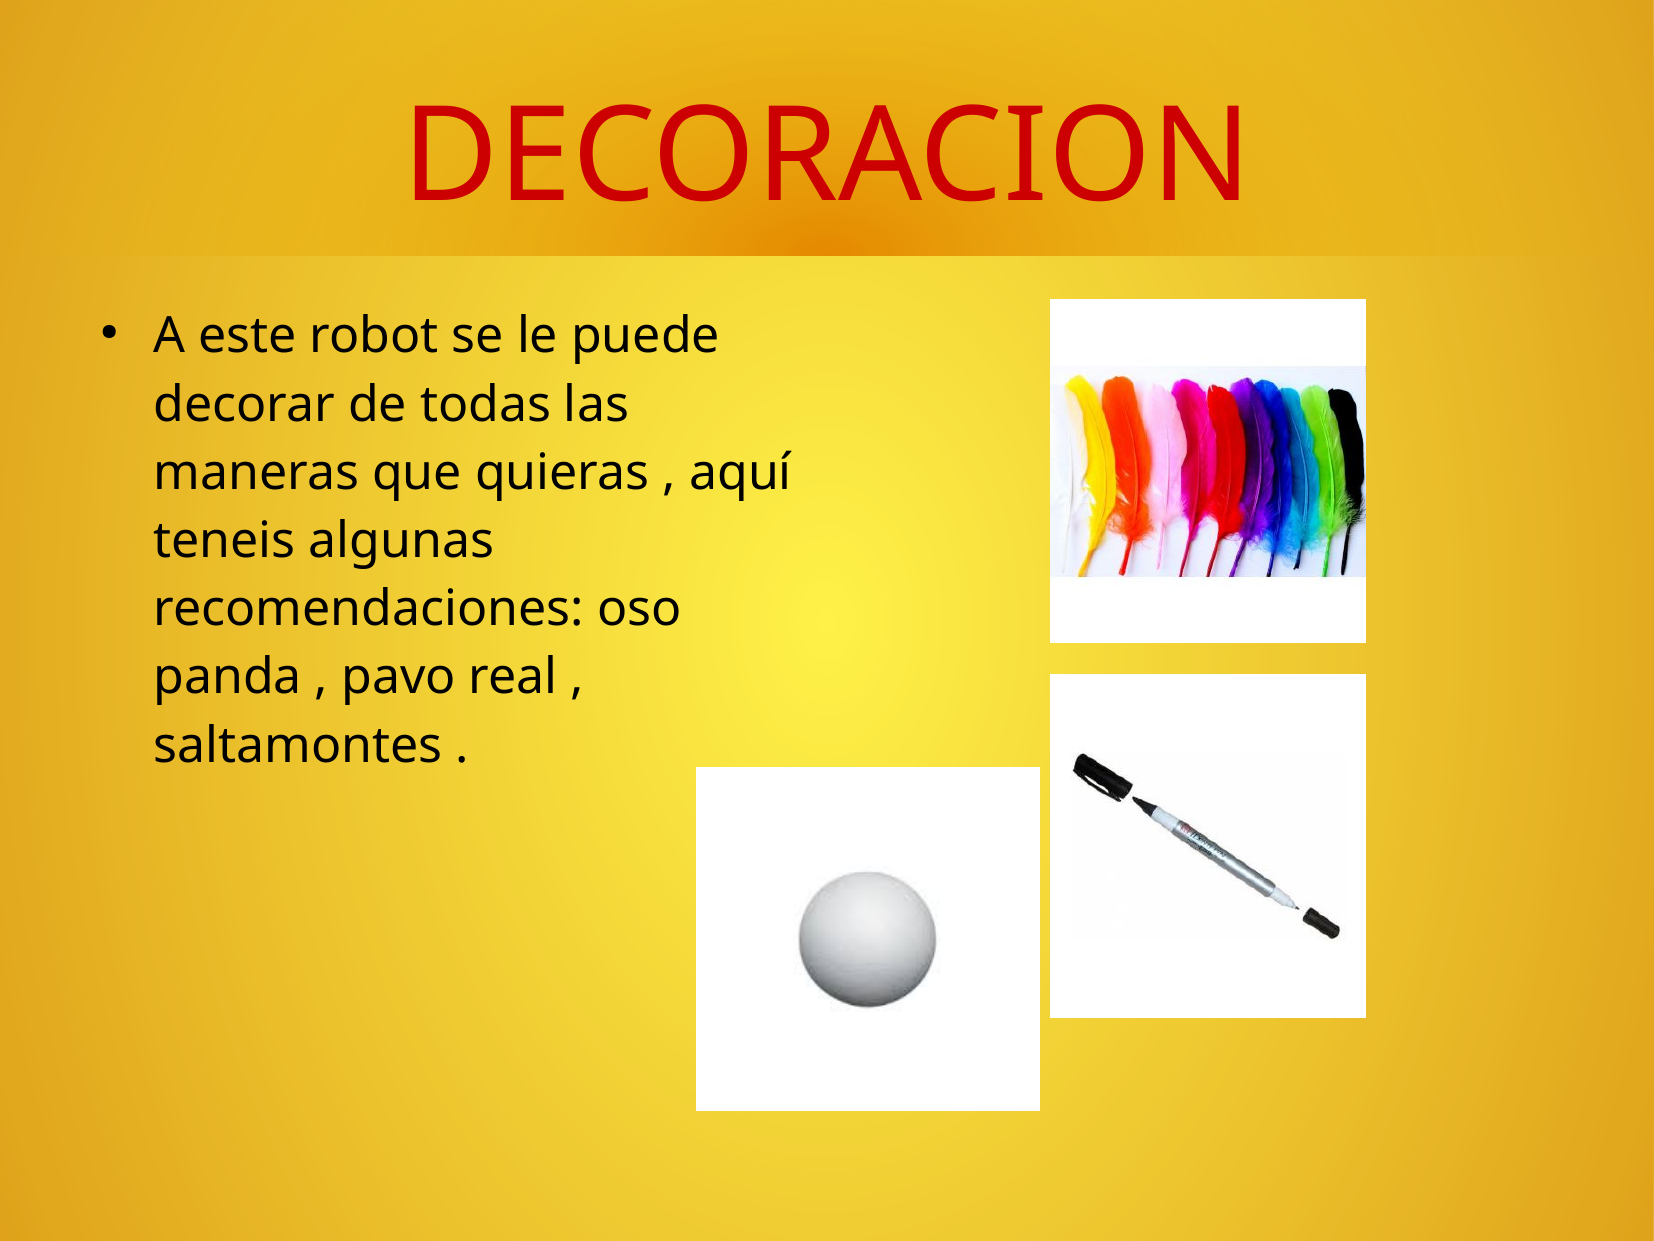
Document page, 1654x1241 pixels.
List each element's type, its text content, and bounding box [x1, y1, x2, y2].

title DECORACION [82, 47, 1571, 252]
picture [696, 767, 1040, 1111]
picture [1050, 674, 1366, 1018]
list A este robot se le puede decorar de todas las maneras que quieras , aquí teneis algunas recomendaciones: oso panda , pavo real , saltamontes . [82, 299, 809, 1019]
picture [1050, 299, 1366, 643]
